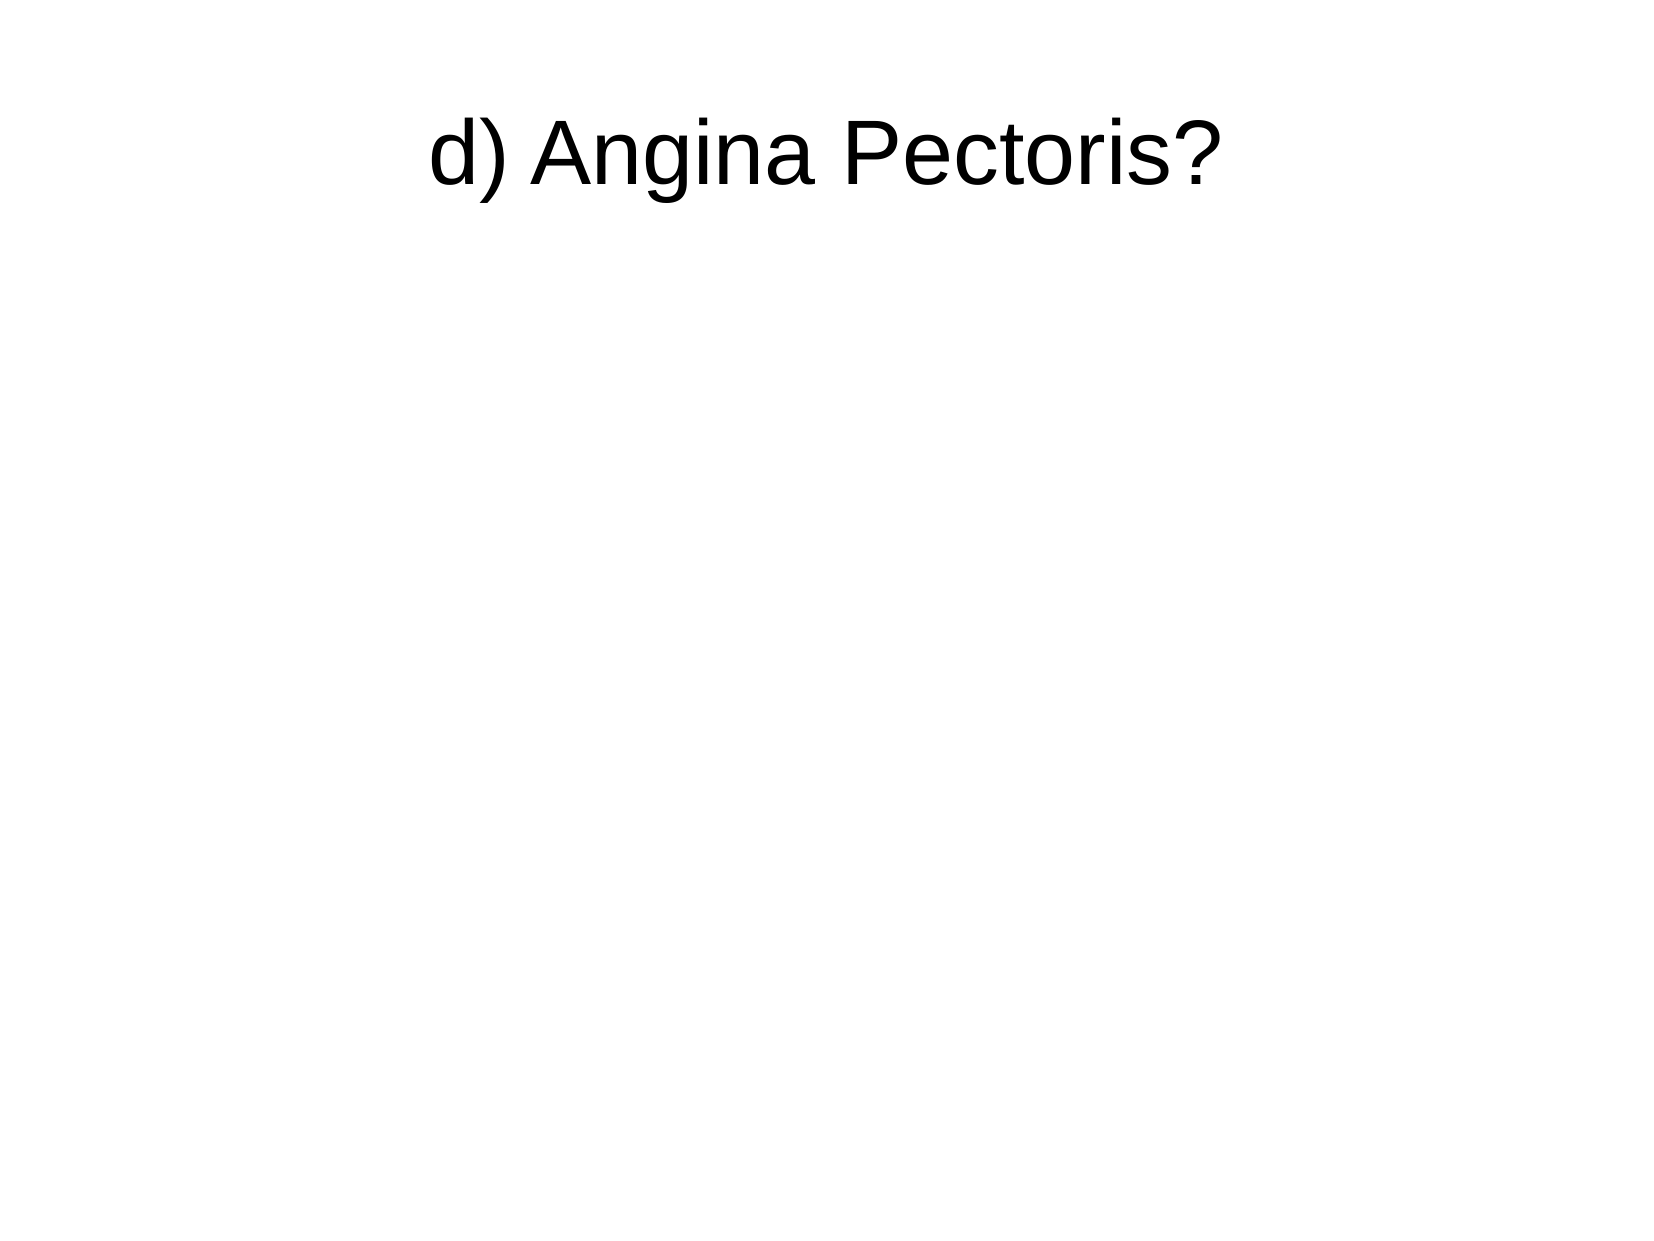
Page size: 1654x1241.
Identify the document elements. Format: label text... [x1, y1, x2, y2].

title d) Angina Pectoris? [82, 49, 1571, 257]
